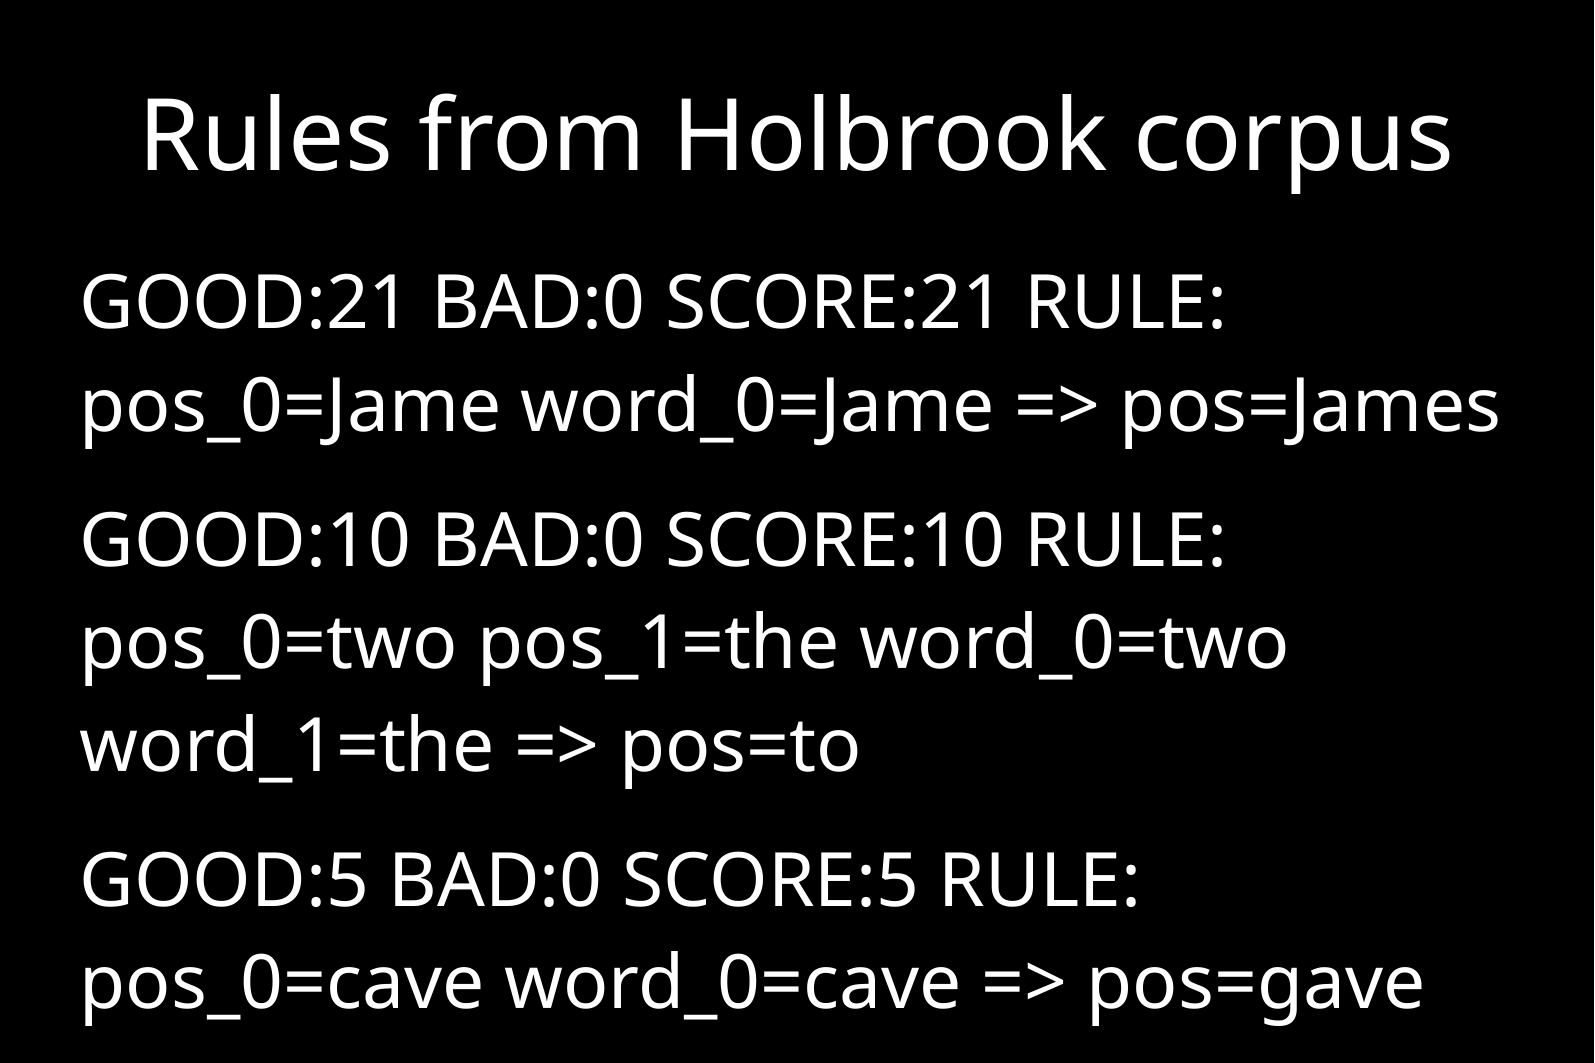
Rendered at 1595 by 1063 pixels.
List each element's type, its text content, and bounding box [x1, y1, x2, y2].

title Rules from Holbrook corpus [79, 49, 1515, 213]
list GOOD:21 BAD:0 SCORE:21 RULE: pos_0=Jame word_0=Jame => pos=James GOOD:10 BAD:0 SCORE:10 RULE: pos_0=two pos_1=the word_0=two word_1=the => pos=to GOOD:5 BAD:0 SCORE:5 RULE: pos_0=cave word_0=cave => pos=gave [79, 248, 1515, 936]
